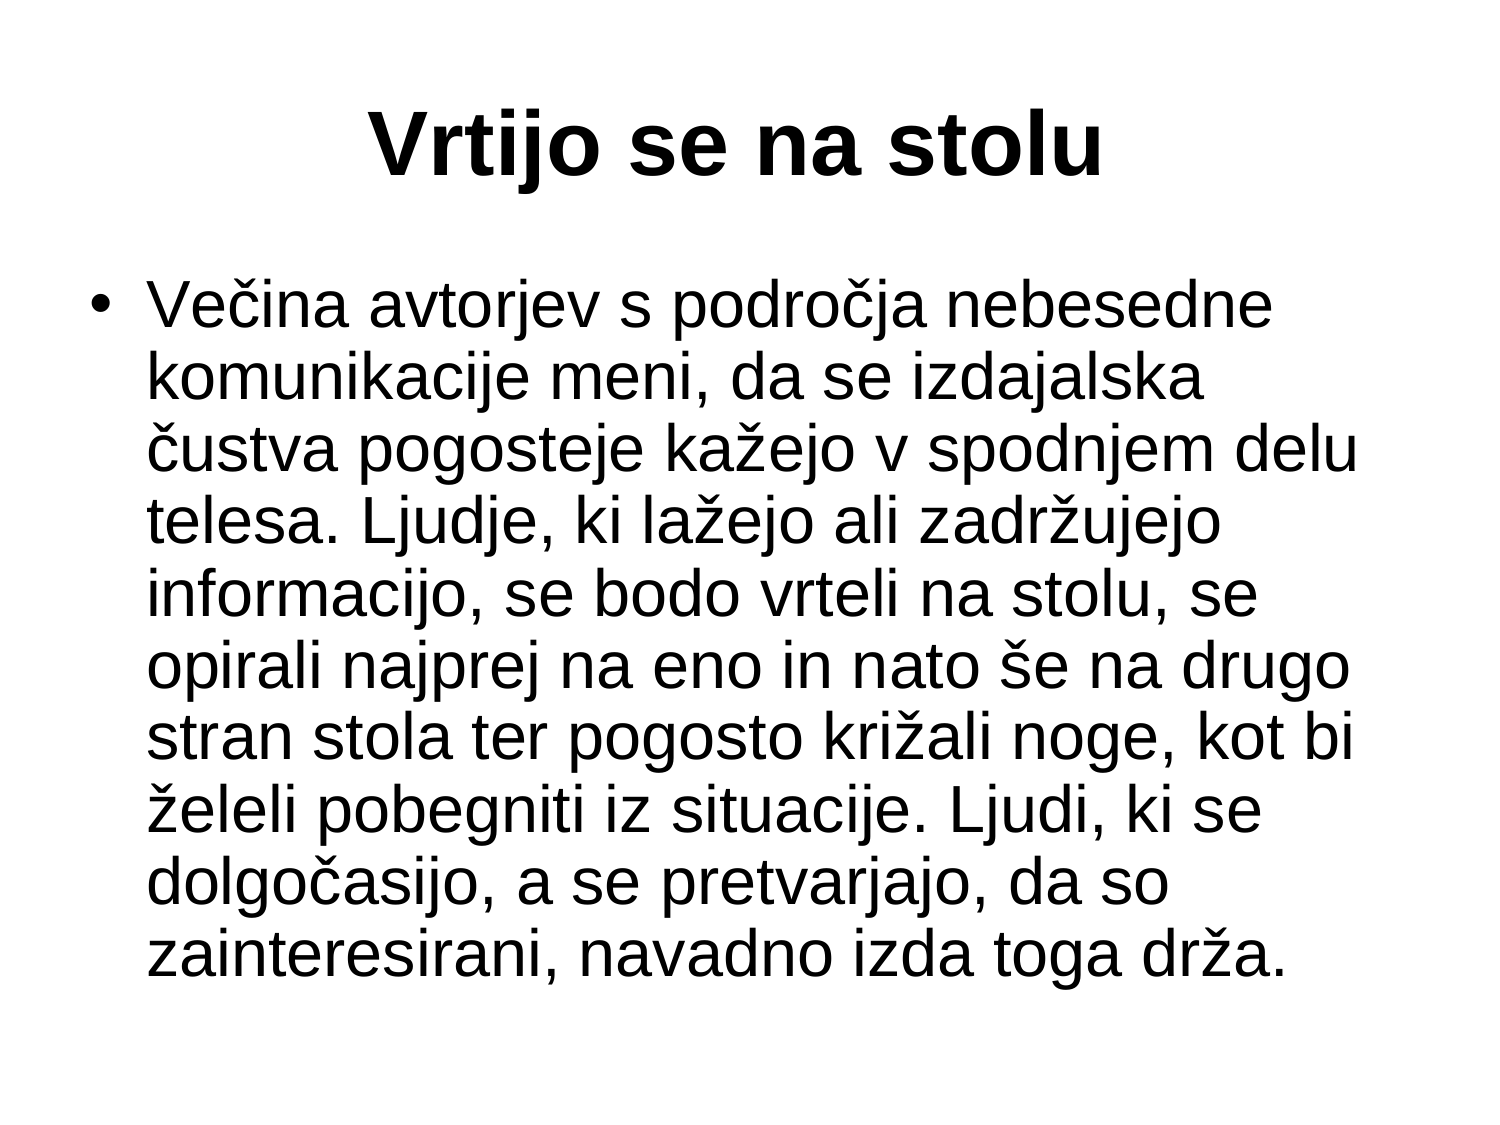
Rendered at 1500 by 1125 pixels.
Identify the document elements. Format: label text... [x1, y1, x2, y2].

title Vrtijo se na stolu [75, 45, 1426, 233]
list Večina avtorjev s področja nebesedne komunikacije meni, da se izdajalska čustva pogosteje kažejo v spodnjem delu telesa. Ljudje, ki lažejo ali zadržujejo informacijo, se bodo vrteli na stolu, se opirali najprej na eno in nato še na drugo stran stola ter pogosto križali noge, kot bi želeli pobegniti iz situacije. Ljudi, ki se dolgočasijo, a se pretvarjajo, da so zainteresirani, navadno izda toga drža. [75, 262, 1426, 1006]
